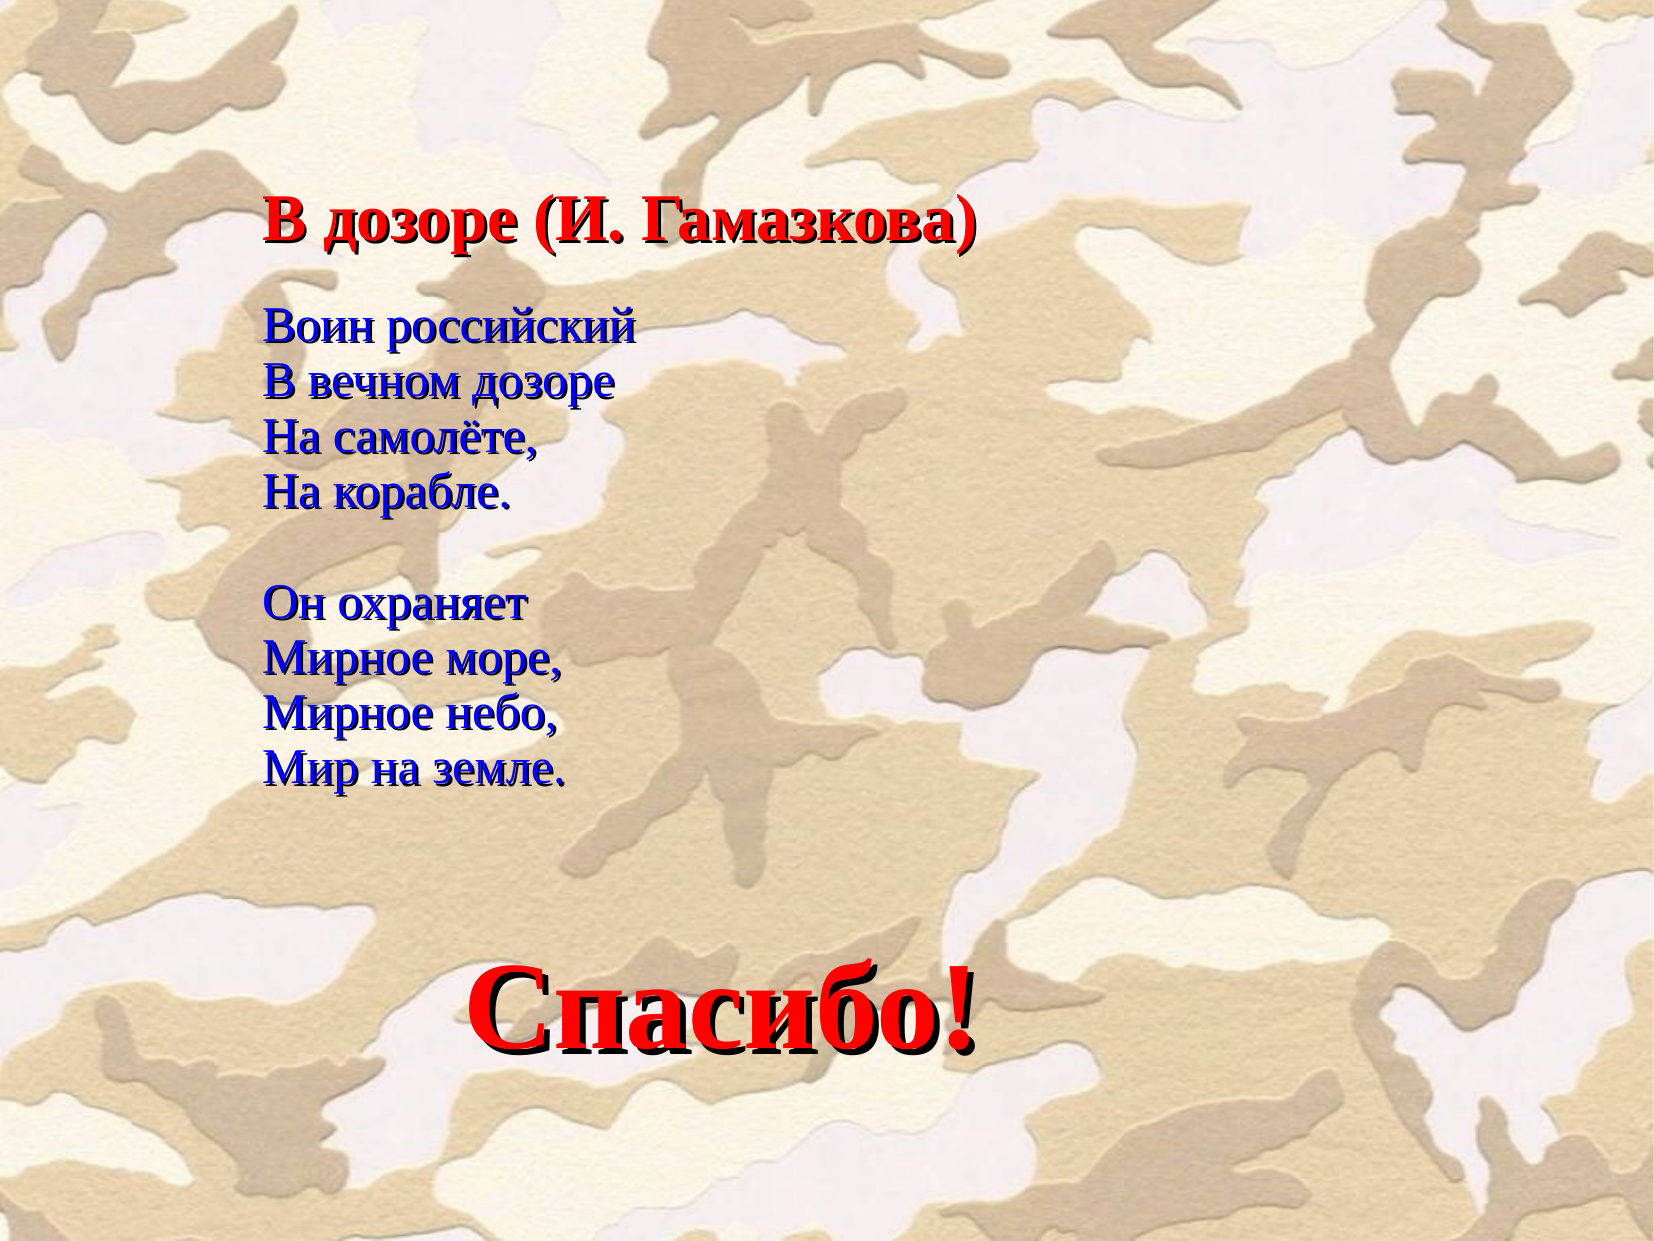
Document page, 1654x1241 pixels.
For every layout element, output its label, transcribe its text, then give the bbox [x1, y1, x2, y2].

picture [0, 0, 1654, 1241]
text_box Спасибо! [448, 791, 1276, 1222]
text_box В дозоре (И. Гамазкова) Воин российский В вечном дозоре На самолёте, На корабле. Он охраняет Мирное море, Мирное небо, Мир на земле. [247, 25, 1325, 805]
